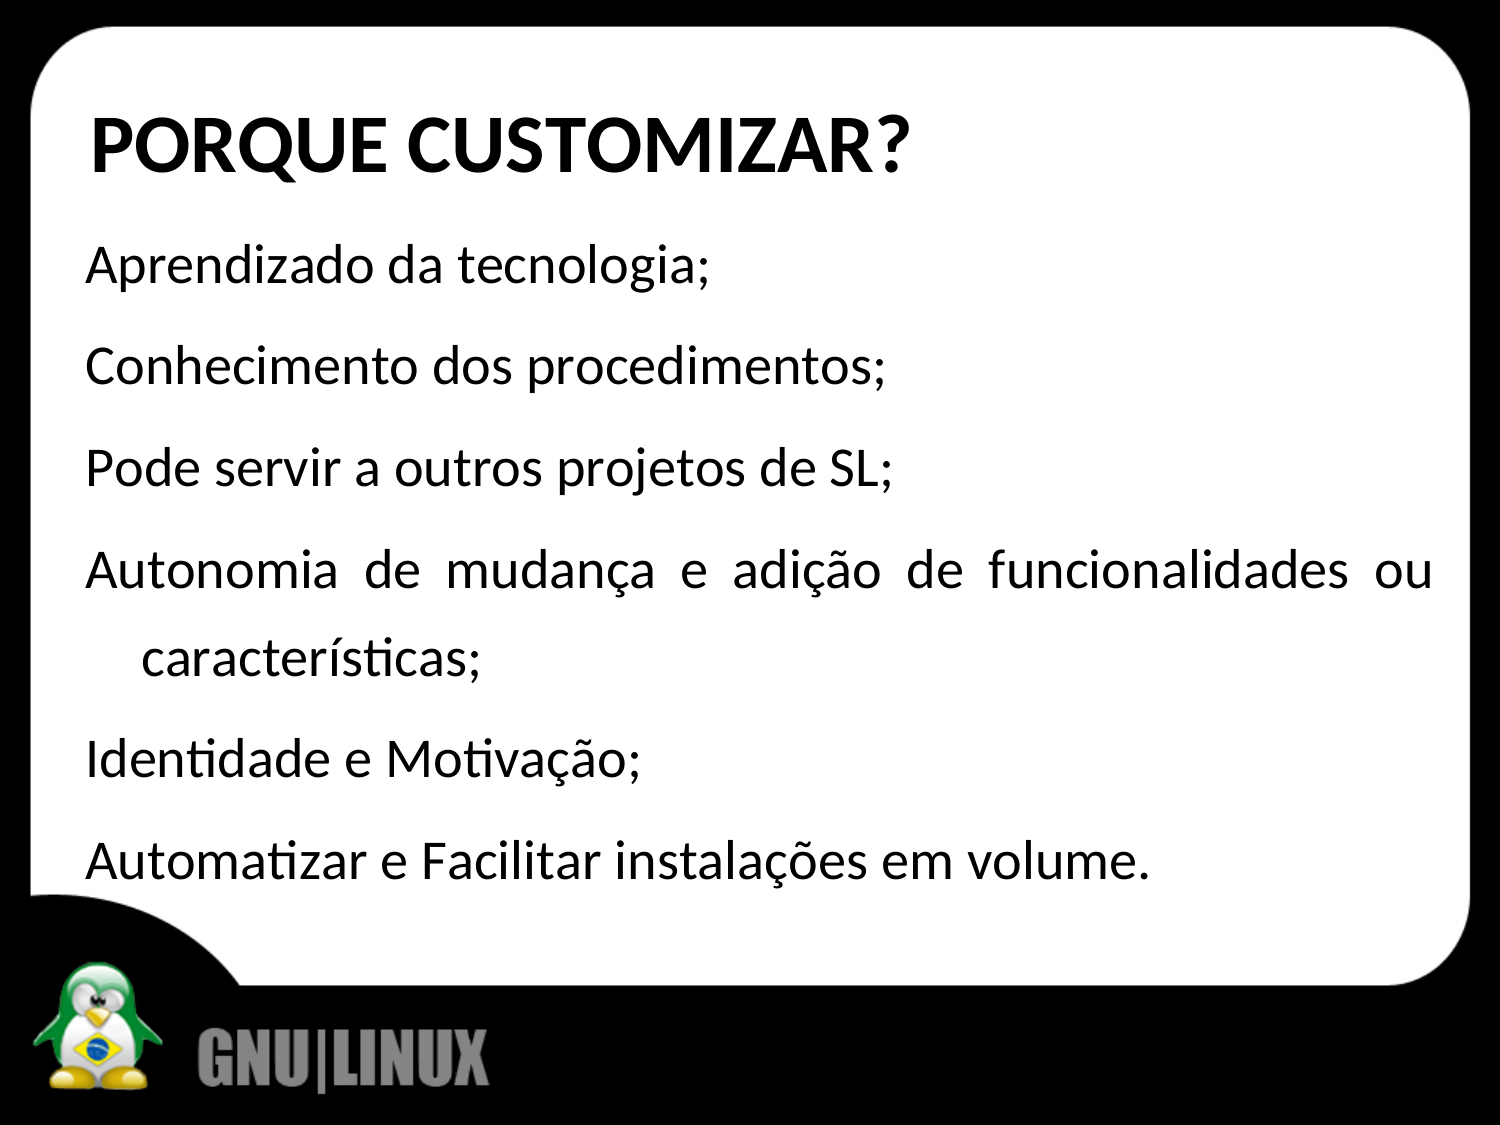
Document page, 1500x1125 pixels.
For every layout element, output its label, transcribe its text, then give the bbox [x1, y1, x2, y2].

text_box PORQUE CUSTOMIZAR? [75, 45, 1426, 199]
text_box Aprendizado da tecnologia; Conhecimento dos procedimentos; Pode servir a outros projetos de SL; Autonomia de mudança e adição de funcionalidades ou características; Identidade e Motivação; Automatizar e Facilitar instalações em volume. [70, 199, 1449, 967]
picture [0, 0, 1500, 1125]
